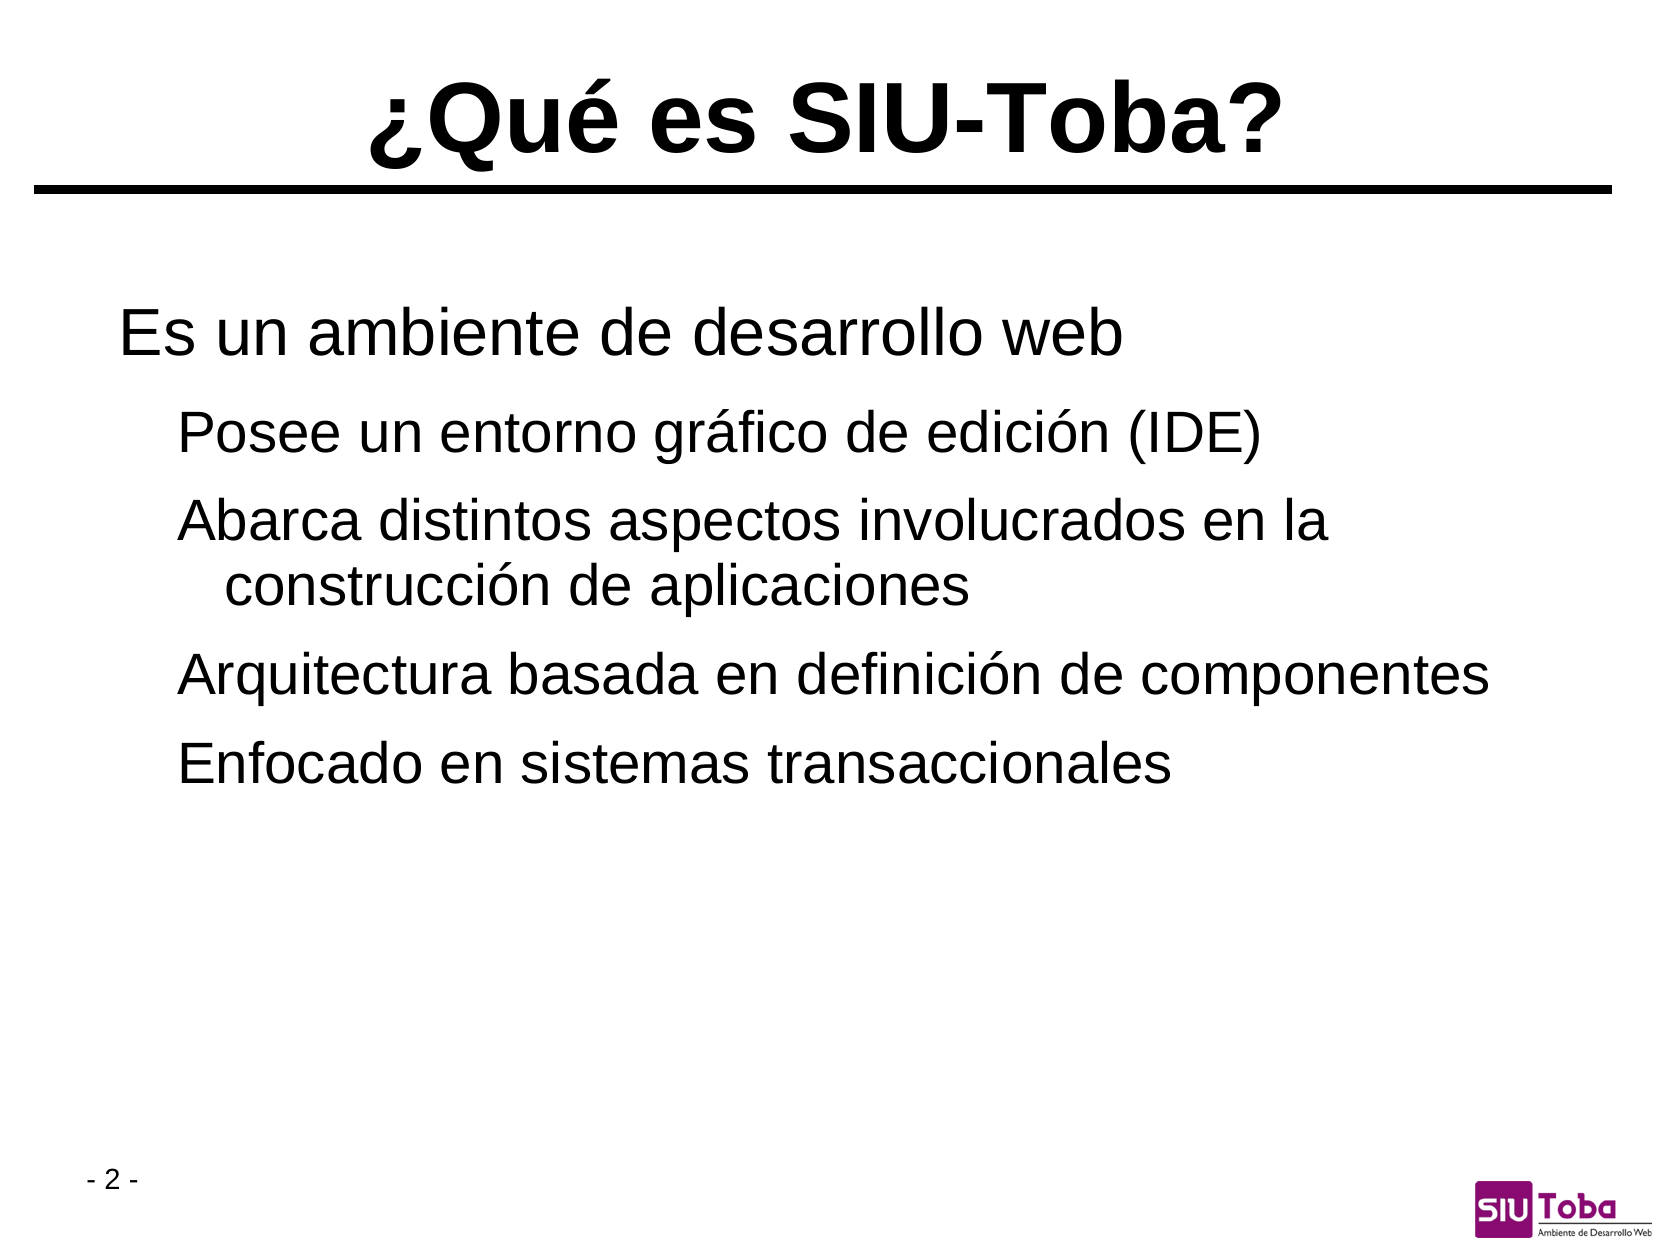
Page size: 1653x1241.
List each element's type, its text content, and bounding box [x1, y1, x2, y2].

picture [1475, 1181, 1652, 1238]
title ¿Qué es SIU-Toba? [58, 47, 1594, 188]
list Es un ambiente de desarrollo web Posee un entorno gráfico de edición (IDE) Abarca distintos aspectos involucrados en la construcción de aplicaciones Arquitectura basada en definición de componentes Enfocado en sistemas transaccionales [82, 295, 1565, 1095]
